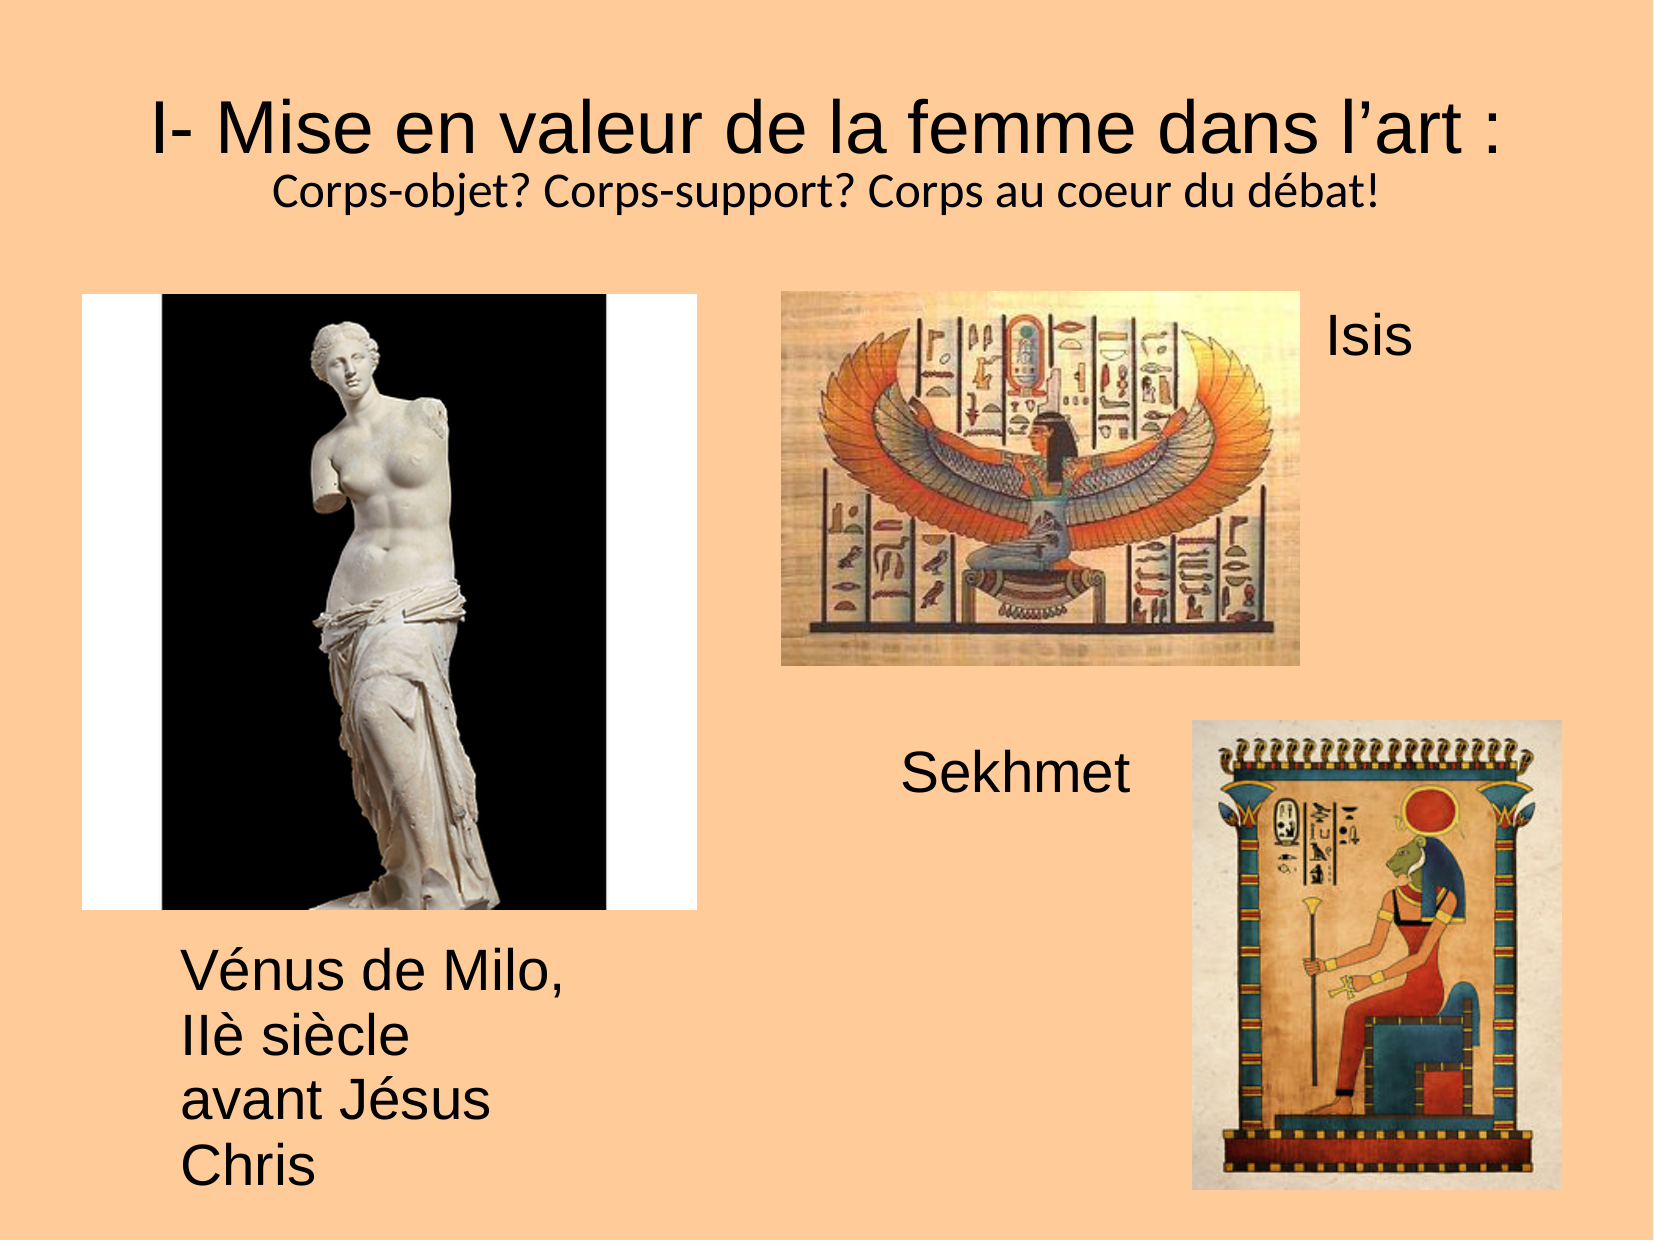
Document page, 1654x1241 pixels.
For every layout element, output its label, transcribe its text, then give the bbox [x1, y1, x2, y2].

picture [82, 294, 697, 910]
text_box Isis [1311, 295, 1583, 375]
picture [1192, 720, 1562, 1190]
text_box Sekhmet [885, 732, 1158, 812]
picture [781, 291, 1300, 666]
text_box Vénus de Milo, IIè siècle avant Jésus Chris [165, 929, 650, 1204]
title I- Mise en valeur de la femme dans l’art : Corps-objet? Corps-support? Corps au coeur du débat! [82, 49, 1571, 257]
